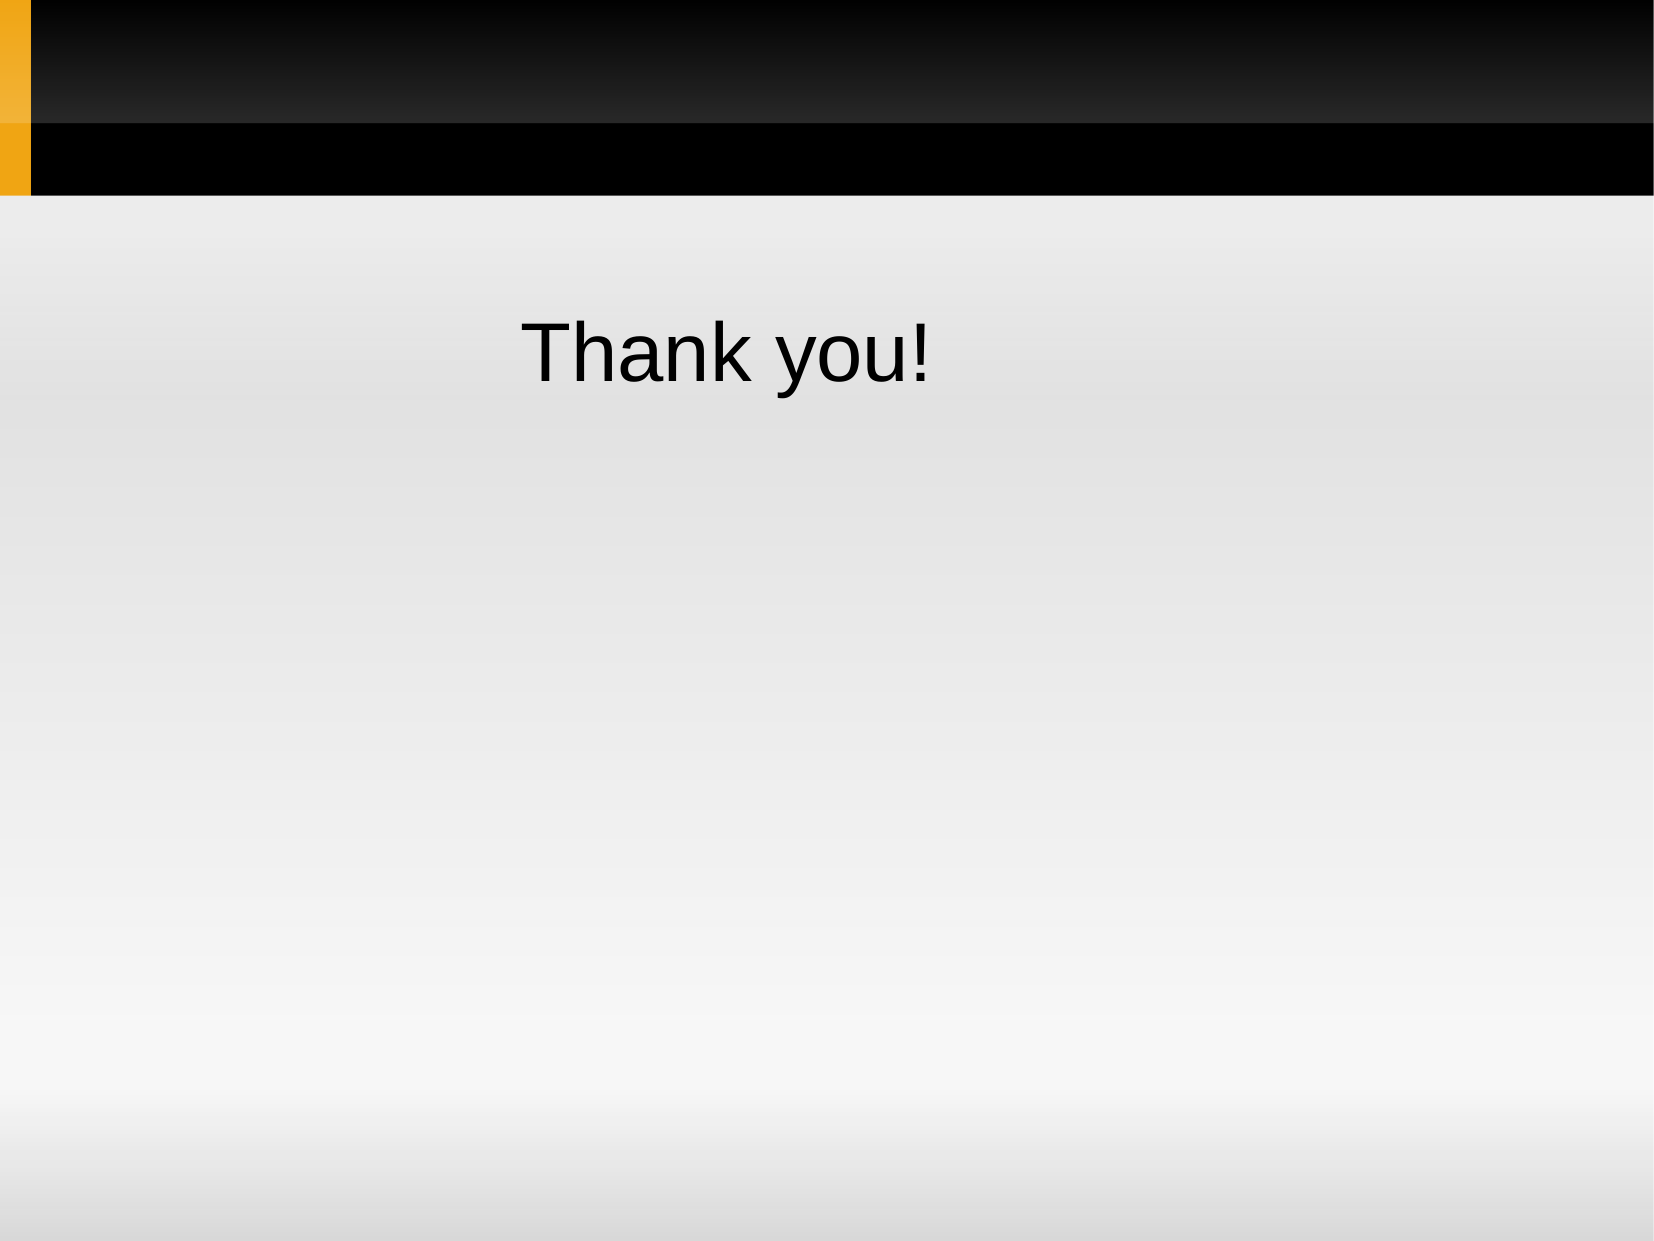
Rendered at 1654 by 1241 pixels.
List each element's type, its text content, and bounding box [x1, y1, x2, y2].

text_box Thank you! [505, 299, 1182, 408]
picture [0, 0, 1654, 1241]
